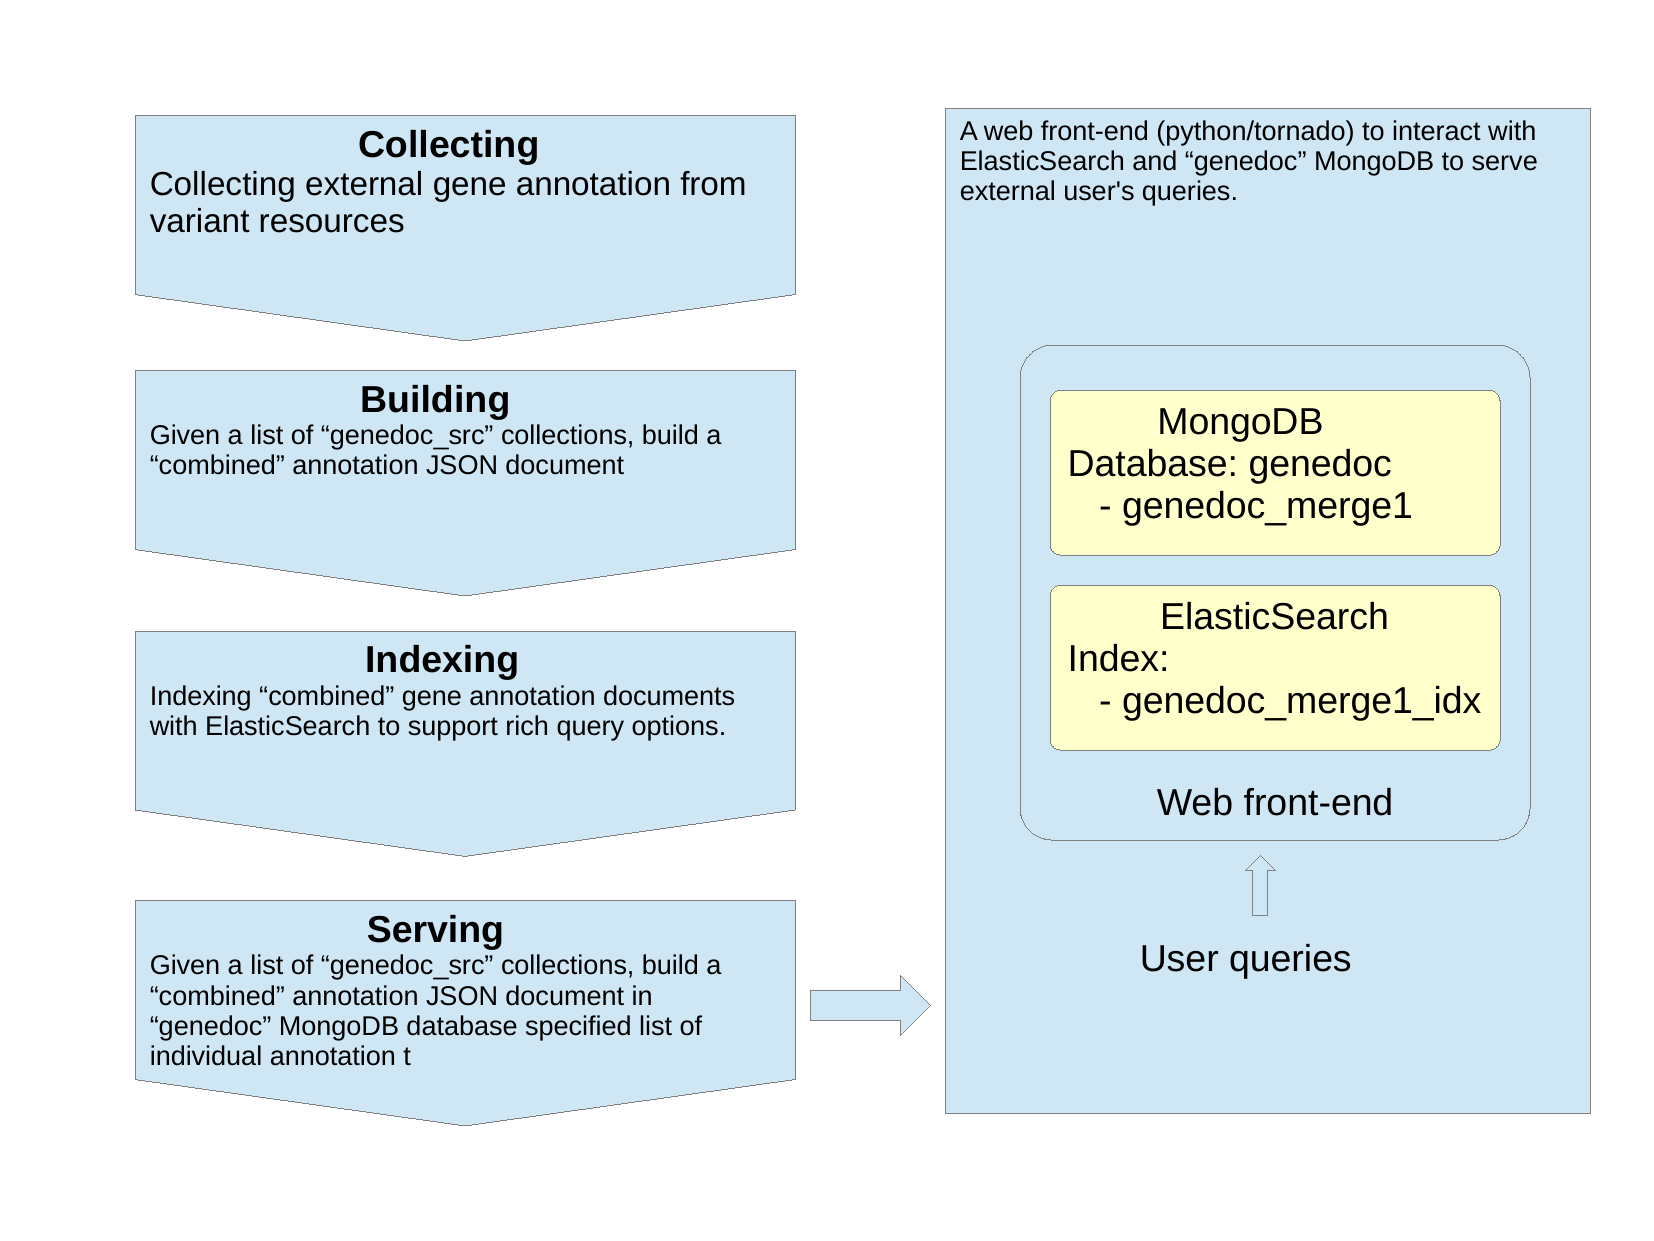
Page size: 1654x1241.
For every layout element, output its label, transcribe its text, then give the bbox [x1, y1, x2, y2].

text_box Indexing Indexing “combined” gene annotation documents with ElasticSearch to support rich query options. [135, 631, 796, 857]
text_box Web front-end [1020, 345, 1531, 841]
text_box [810, 975, 931, 1036]
text_box [1245, 855, 1276, 916]
text_box User queries [1125, 930, 1396, 987]
text_box A web front-end (python/tornado) to interact with ElasticSearch and “genedoc” MongoDB to serve external user's queries. [945, 108, 1591, 1114]
text_box Serving Given a list of “genedoc_src” collections, build a “combined” annotation JSON document in “genedoc” MongoDB database specified list of individual annotation t [135, 900, 796, 1126]
text_box Collecting Collecting external gene annotation from variant resources [135, 115, 796, 341]
text_box Building Given a list of “genedoc_src” collections, build a “combined” annotation JSON document [135, 370, 796, 596]
